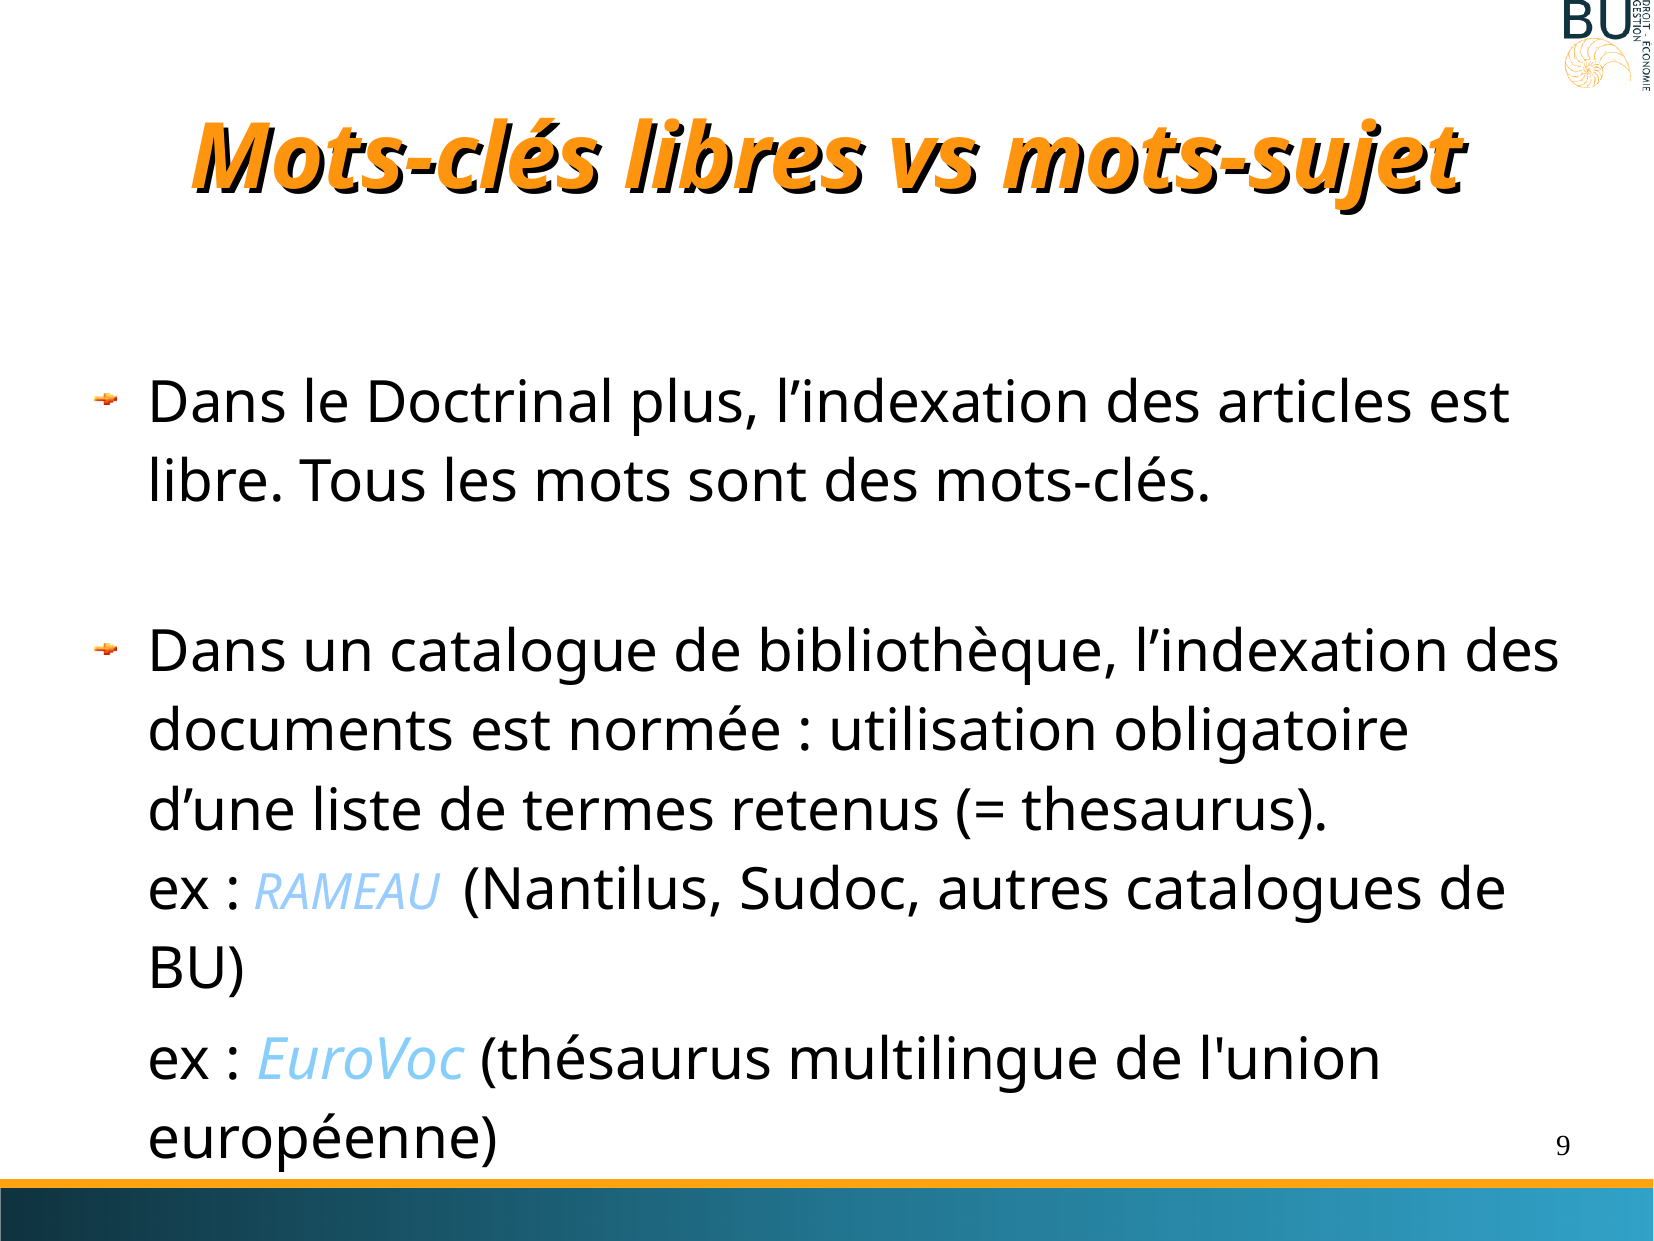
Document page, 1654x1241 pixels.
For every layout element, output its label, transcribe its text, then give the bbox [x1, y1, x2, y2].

title Mots-clés libres vs mots-sujet [82, 44, 1571, 262]
picture [1564, 0, 1652, 91]
picture [0, 1179, 1654, 1241]
list Dans le Doctrinal plus, l’indexation des articles est libre. Tous les mots sont des mots-clés. Dans un catalogue de bibliothèque, l’indexation des documents est normée : utilisation obligatoire d’une liste de termes retenus (= thesaurus). ex : RAMEAU (Nantilus, Sudoc, autres catalogues de BU) ex : EuroVoc (thésaurus multilingue de l'union européenne) [76, 283, 1565, 1149]
